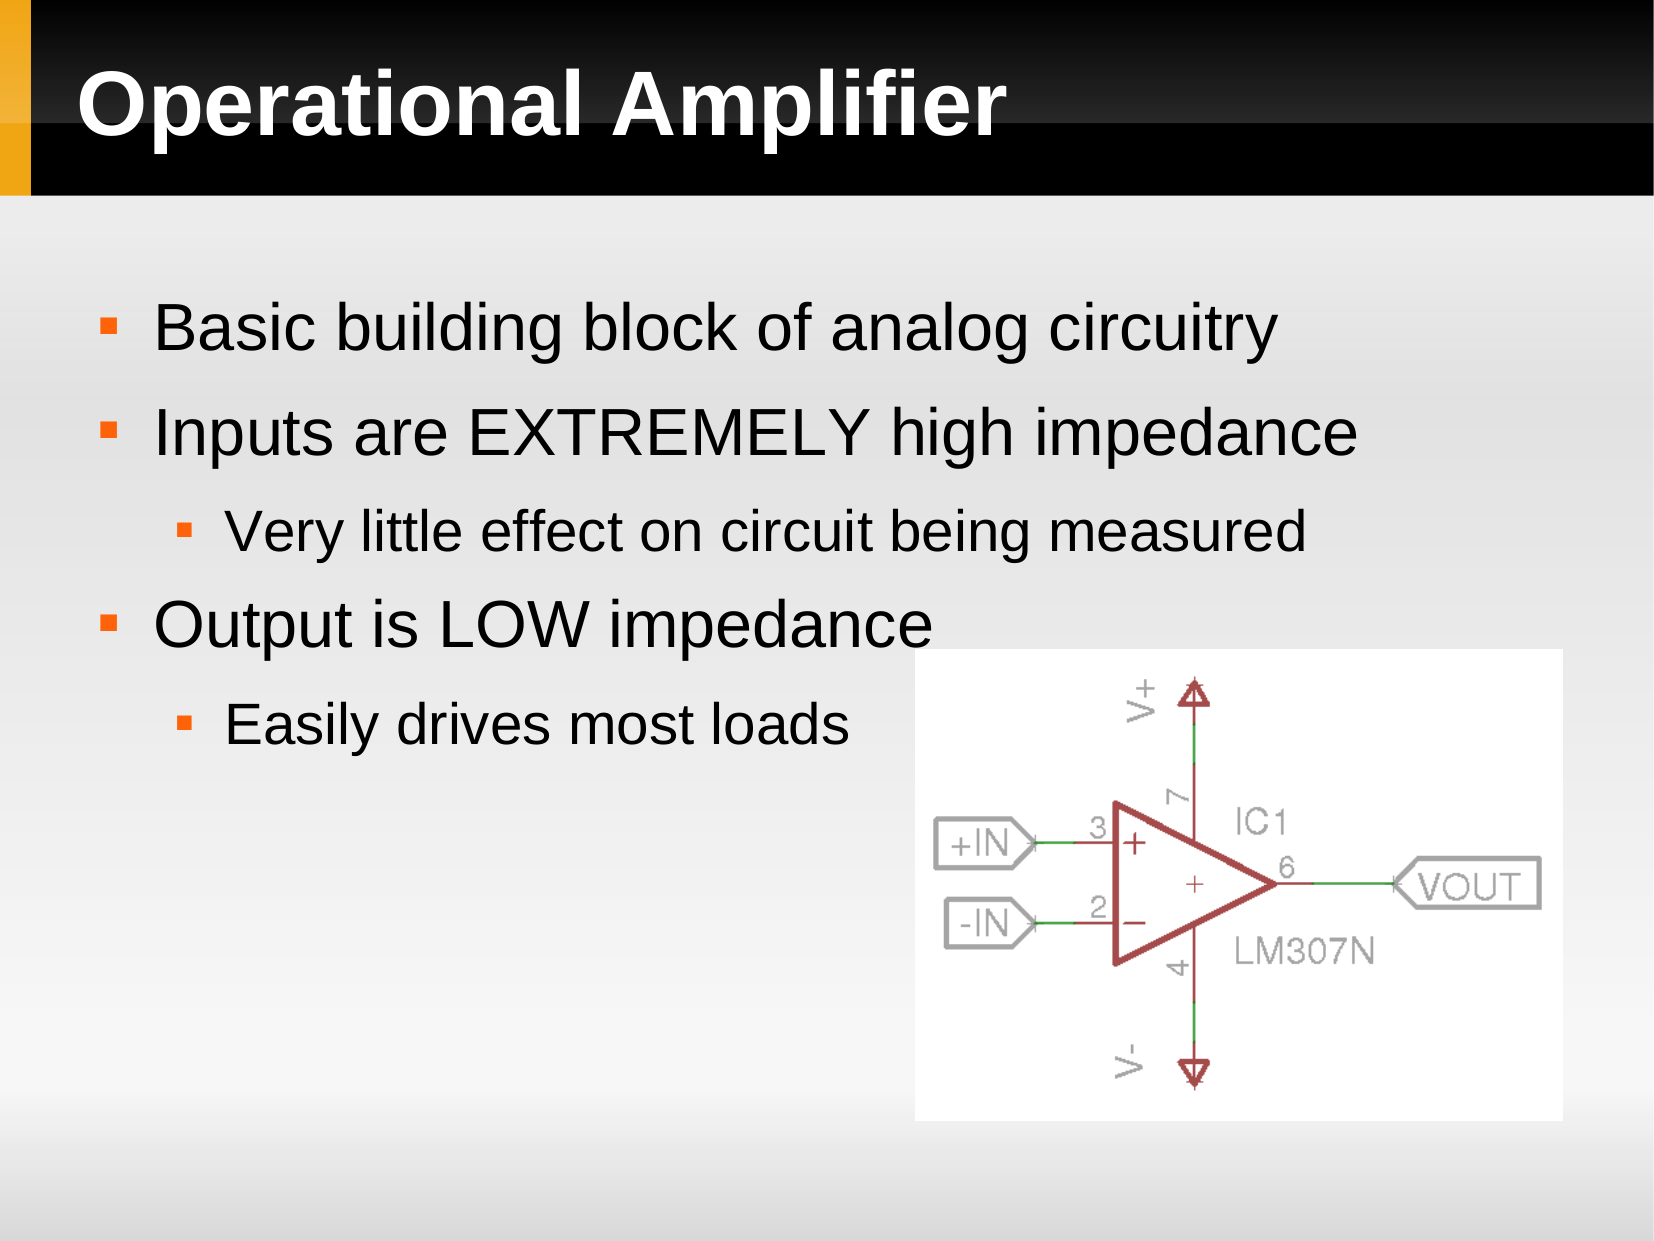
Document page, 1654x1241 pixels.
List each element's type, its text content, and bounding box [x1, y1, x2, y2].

list Basic building block of analog circuitry Inputs are EXTREMELY high impedance Very little effect on circuit being measured Output is LOW impedance Easily drives most loads [82, 290, 1571, 1094]
title Operational Amplifier [76, 7, 1565, 200]
picture [0, 0, 1654, 1241]
